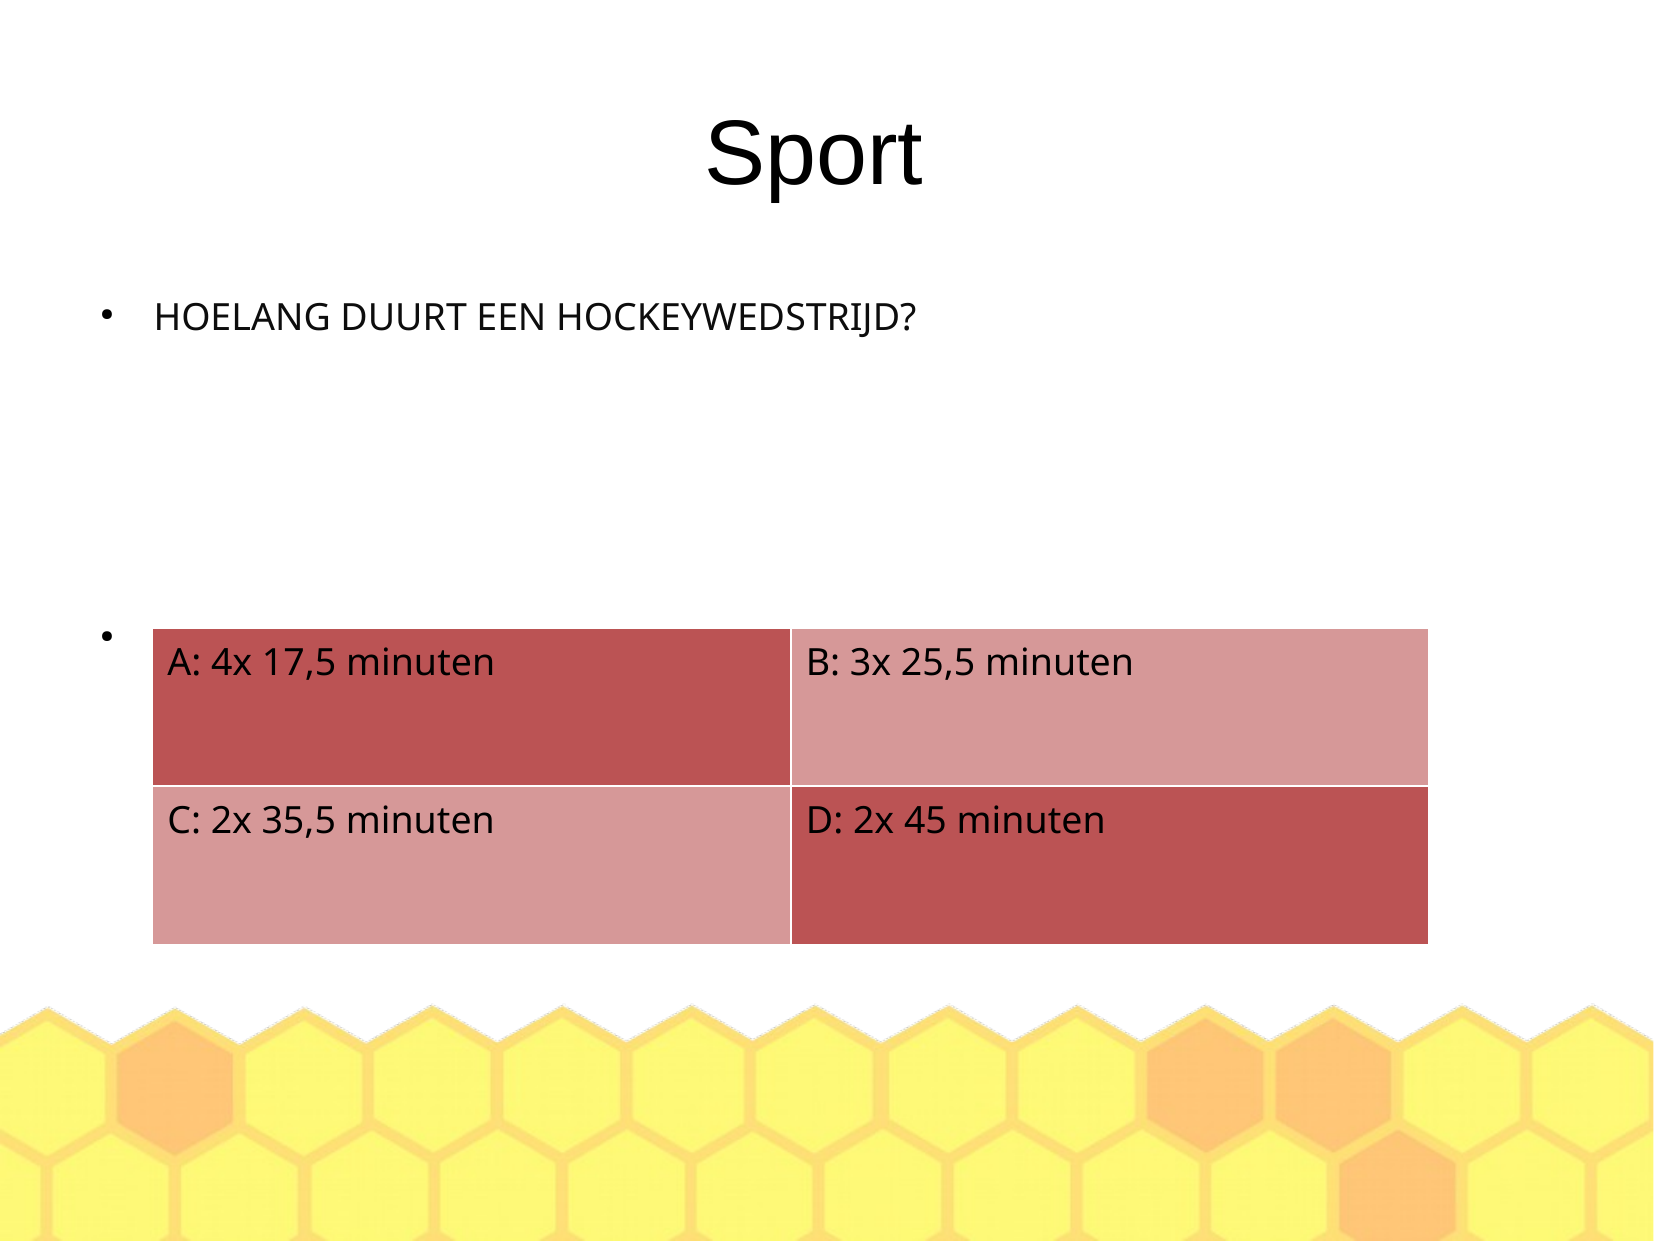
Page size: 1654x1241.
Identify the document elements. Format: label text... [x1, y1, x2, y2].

picture [0, 1001, 1654, 1241]
table_cell D: 2x 45 minuten [792, 787, 1428, 944]
table_cell C: 2x 35,5 minuten [153, 787, 790, 944]
table_header A: 4x 17,5 minuten [153, 629, 790, 785]
list Hoelang duurt een hockeywedstrijd? [82, 290, 1571, 1010]
table_header B: 3x 25,5 minuten [792, 629, 1428, 785]
title Sport [82, 49, 1571, 257]
